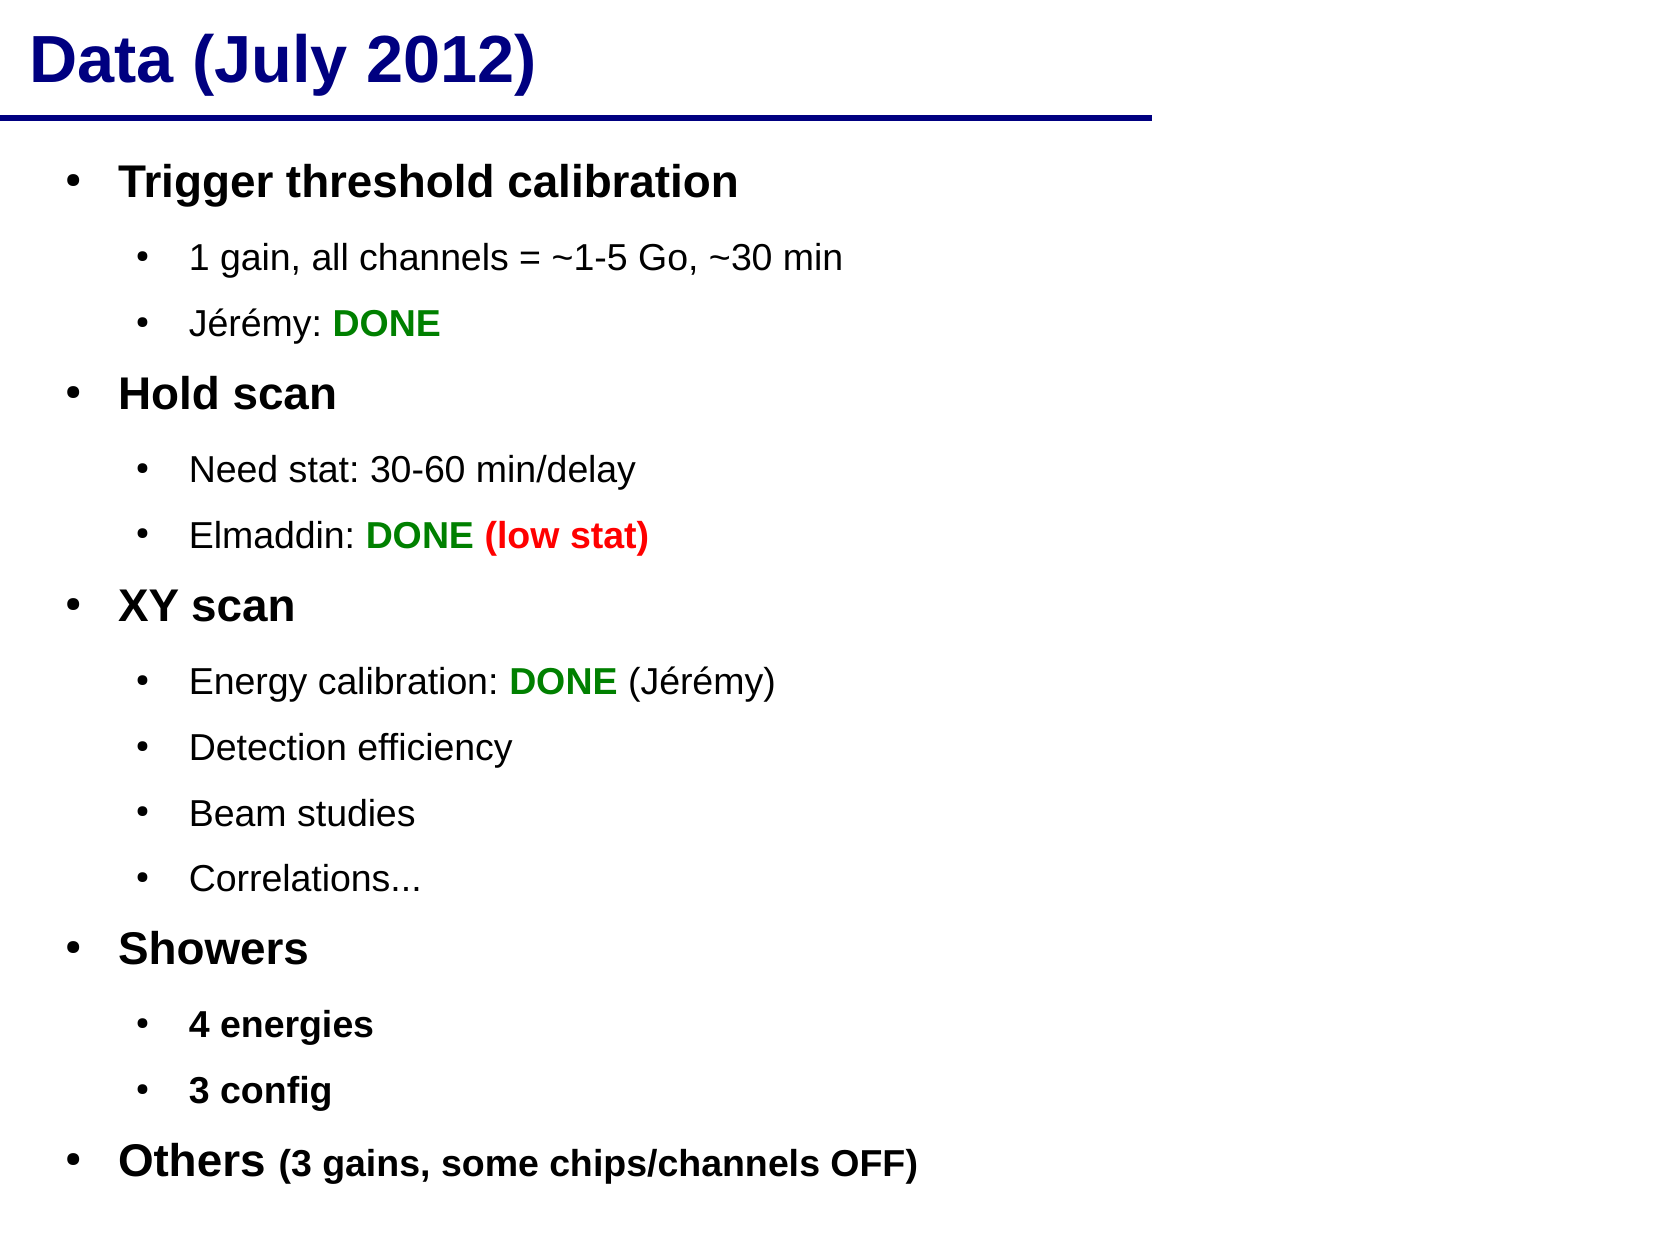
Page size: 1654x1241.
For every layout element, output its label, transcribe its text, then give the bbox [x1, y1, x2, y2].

list Trigger threshold calibration 1 gain, all channels = ~1-5 Go, ~30 min Jérémy: DONE Hold scan Need stat: 30-60 min/delay Elmaddin: DONE (low stat) XY scan Energy calibration: DONE (Jérémy) Detection efficiency Beam studies Correlations... Showers 4 energies 3 config Others (3 gains, some chips/channels OFF) [47, 155, 1536, 1198]
title Data (July 2012) [29, 0, 1625, 119]
